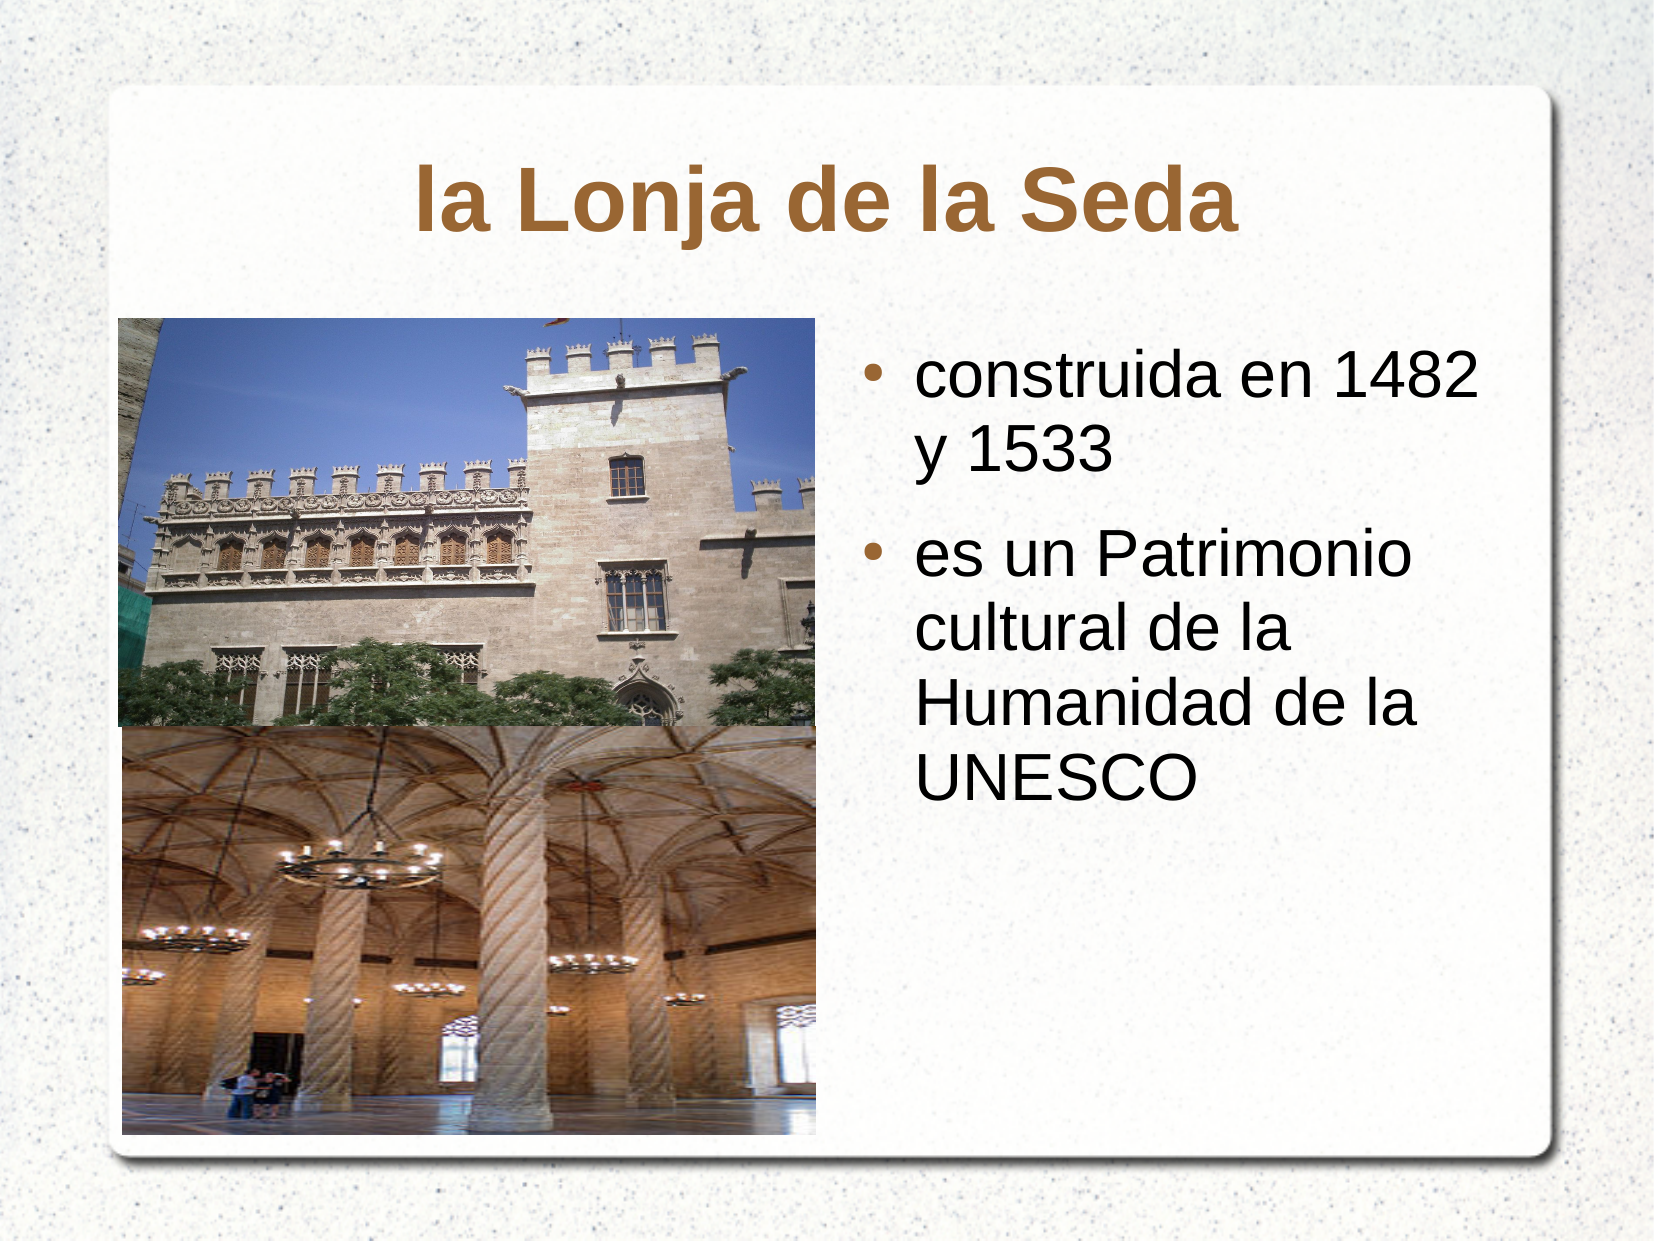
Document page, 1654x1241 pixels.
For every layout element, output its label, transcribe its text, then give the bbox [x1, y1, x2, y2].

list construida en 1482 y 1533 es un Patrimonio cultural de la Humanidad de la UNESCO [843, 336, 1507, 1022]
picture [0, 0, 1654, 1241]
title la Lonja de la Seda [118, 96, 1536, 304]
